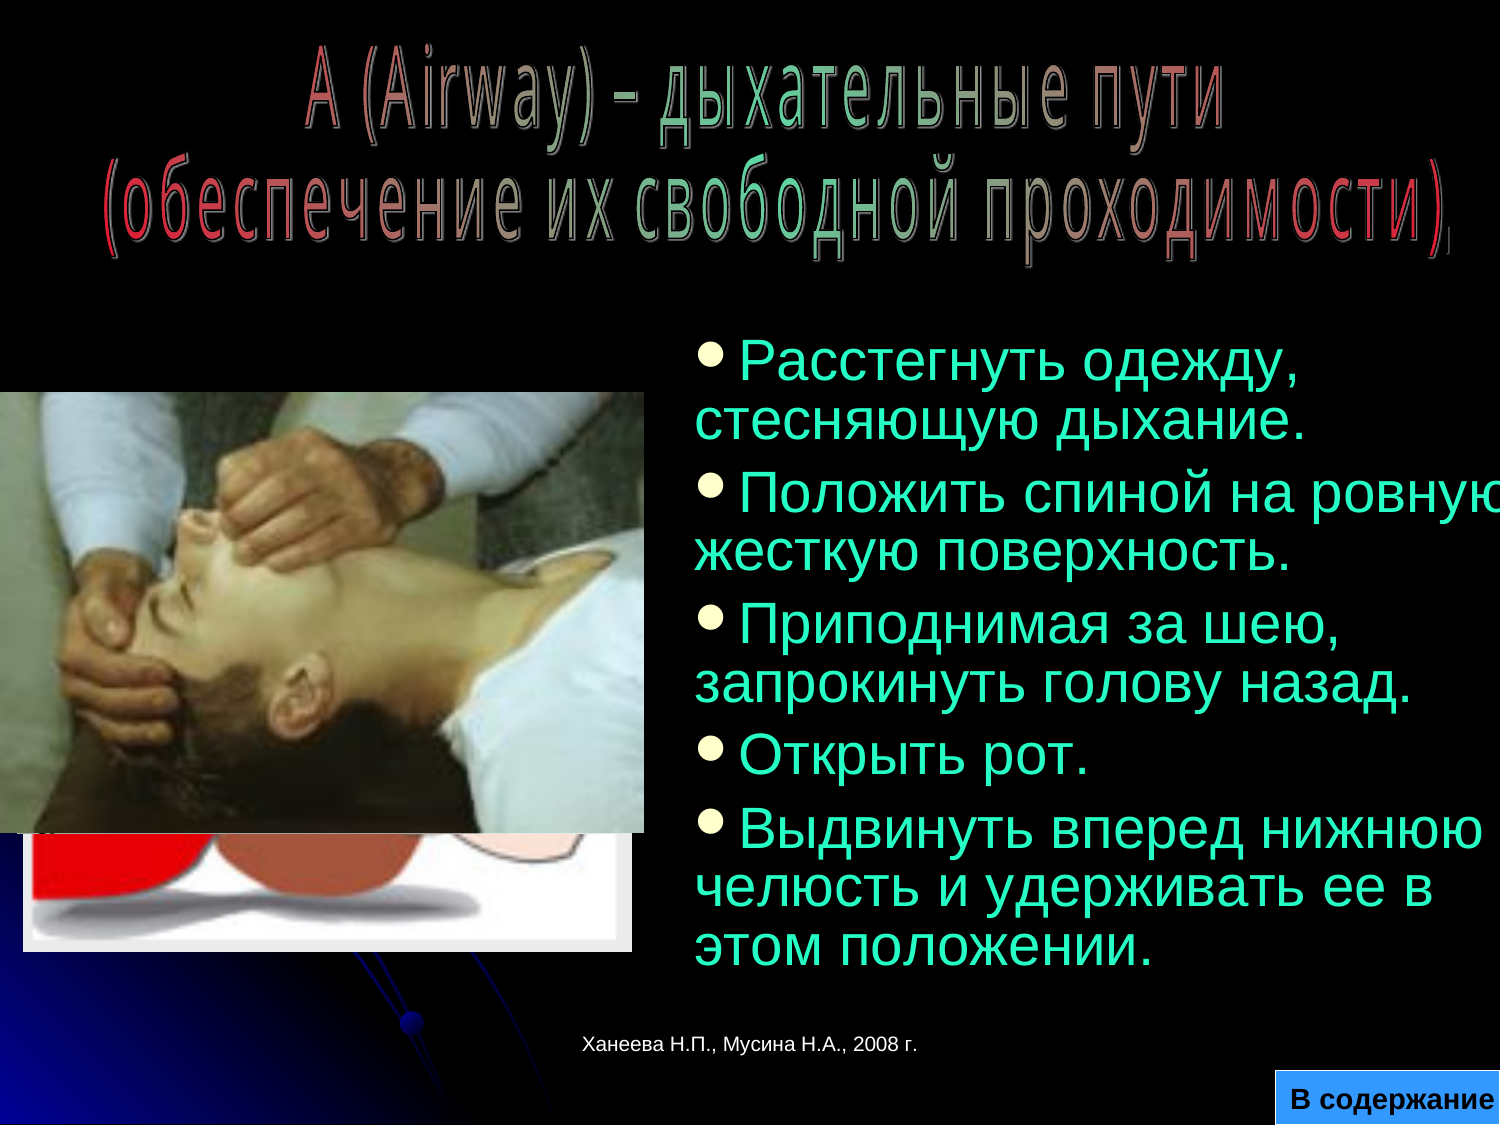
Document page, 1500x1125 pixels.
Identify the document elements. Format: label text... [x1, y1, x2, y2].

text_box А (Airway) – дыхательные пути (обеспечение их свободной проходимости), [513, 64, 537, 127]
text_box А (Airway) – дыхательные пути (обеспечение их свободной проходимости), [340, 178, 365, 239]
text_box А (Airway) – дыхательные пути (обеспечение их свободной проходимости), [1246, 178, 1277, 239]
text_box А (Airway) – дыхательные пути (обеспечение их свободной проходимости), [304, 44, 338, 126]
text_box А (Airway) – дыхательные пути (обеспечение их свободной проходимости), [1129, 65, 1156, 153]
text_box А (Airway) – дыхательные пути (обеспечение их свободной проходимости), [739, 152, 766, 240]
text_box А (Airway) – дыхательные пути (обеспечение их свободной проходимости), [993, 65, 1017, 126]
text_box А (Airway) – дыхательные пути (обеспечение их свободной проходимости), [1096, 178, 1123, 239]
text_box А (Airway) – дыхательные пути (обеспечение их свободной проходимости), [1041, 64, 1066, 127]
text_box А (Airway) – дыхательные пути (обеспечение их свободной проходимости), [699, 65, 722, 126]
text_box А (Airway) – дыхательные пути (обеспечение их свободной проходимости), [1024, 176, 1050, 266]
text_box А (Airway) – дыхательные пути (обеспечение их свободной проходимости), [843, 64, 868, 127]
text_box А (Airway) – дыхательные пути (обеспечение их свободной проходимости), [1357, 178, 1381, 239]
text_box А (Airway) – дыхательные пути (обеспечение их свободной проходимости), [890, 177, 916, 240]
text_box А (Airway) – дыхательные пути (обеспечение их свободной проходимости), [123, 177, 149, 240]
text_box А (Airway) – дыхательные пути (обеспечение их свободной проходимости), [198, 177, 223, 240]
text_box А (Airway) – дыхательные пути (обеспечение их свободной проходимости), [265, 177, 290, 239]
text_box А (Airway) – дыхательные пути (обеспечение их свободной проходимости), [876, 65, 903, 127]
text_box А (Airway) – дыхательные пути (обеспечение их свободной проходимости), [463, 65, 503, 126]
text_box А (Airway) – дыхательные пути (обеспечение их свободной проходимости), [160, 152, 187, 240]
text_box А (Airway) – дыхательные пути (обеспечение их свободной проходимости), [416, 178, 441, 239]
text_box А (Airway) – дыхательные пути (обеспечение их свободной проходимости), [744, 65, 770, 126]
text_box А (Airway) – дыхательные пути (обеспечение их свободной проходимости), [1062, 177, 1089, 240]
text_box А (Airway) – дыхательные пути (обеспечение их свободной проходимости), [1130, 177, 1156, 240]
text_box А (Airway) – дыхательные пути (обеспечение их свободной проходимости), [811, 65, 835, 126]
text_box А (Airway) – дыхательные пути (обеспечение их свободной проходимости), [1205, 178, 1231, 239]
text_box А (Airway) – дыхательные пути (обеспечение их свободной проходимости), [379, 44, 413, 126]
text_box А (Airway) – дыхательные пути (обеспечение их свободной проходимости), [929, 178, 954, 239]
list Расстегнуть одежду, стесняющую дыхание. Положить спиной на ровную жесткую поверхность. Приподнимая за шею, запрокинуть голову назад. Открыть рот. Выдвинуть вперед нижнюю челюсть и удерживать ее в этом положении. [620, 326, 1500, 1070]
text_box А (Airway) – дыхательные пути (обеспечение их свободной проходимости), [545, 65, 573, 153]
text_box А (Airway) – дыхательные пути (обеспечение их свободной проходимости), [667, 178, 691, 239]
text_box А (Airway) – дыхательные пути (обеспечение их свободной проходимости), [777, 177, 804, 240]
text_box А (Airway) – дыхательные пути (обеспечение их свободной проходимости), [1094, 65, 1119, 126]
text_box А (Airway) – дыхательные пути (обеспечение их свободной проходимости), [954, 65, 980, 126]
text_box А (Airway) – дыхательные пути (обеспечение их свободной проходимости), [659, 65, 688, 147]
text_box А (Airway) – дыхательные пути (обеспечение их свободной проходимости), [917, 65, 941, 126]
picture [0, 392, 644, 952]
text_box А (Airway) – дыхательные пути (обеспечение их свободной проходимости), [812, 177, 842, 260]
text_box А (Airway) – дыхательные пути (обеспечение их свободной проходимости), [1194, 65, 1220, 126]
text_box А (Airway) – дыхательные пути (обеспечение их свободной проходимости), [635, 176, 657, 240]
text_box А (Airway) – дыхательные пути (обеспечение их свободной проходимости), [1390, 178, 1416, 239]
text_box А (Airway) – дыхательные пути (обеспечение их свободной проходимости), [1161, 65, 1185, 126]
text_box А (Airway) – дыхательные пути (обеспечение их свободной проходимости), [1291, 177, 1318, 240]
text_box А (Airway) – дыхательные пути (обеспечение их свободной проходимости), [1165, 177, 1195, 260]
text_box А (Airway) – дыхательные пути (обеспечение их свободной проходимости), [303, 177, 328, 240]
text_box А (Airway) – дыхательные пути (обеспечение их свободной проходимости), [585, 178, 612, 239]
text_box А (Airway) – дыхательные пути (обеспечение их свободной проходимости), [778, 64, 802, 127]
text_box А (Airway) – дыхательные пути (обеспечение их свободной проходимости), [548, 178, 573, 239]
text_box В содержание [1275, 1070, 1500, 1125]
text_box А (Airway) – дыхательные пути (обеспечение их свободной проходимости), [378, 177, 403, 240]
text_box А (Airway) – дыхательные пути (обеспечение их свободной проходимости), [701, 177, 728, 240]
text_box А (Airway) – дыхательные пути (обеспечение их свободной проходимости), [985, 177, 1010, 239]
text_box А (Airway) – дыхательные пути (обеспечение их свободной проходимости), [852, 178, 877, 239]
text_box А (Airway) – дыхательные пути (обеспечение их свободной проходимости), [455, 178, 481, 239]
text_box А (Airway) – дыхательные пути (обеспечение их свободной проходимости), [494, 177, 519, 240]
